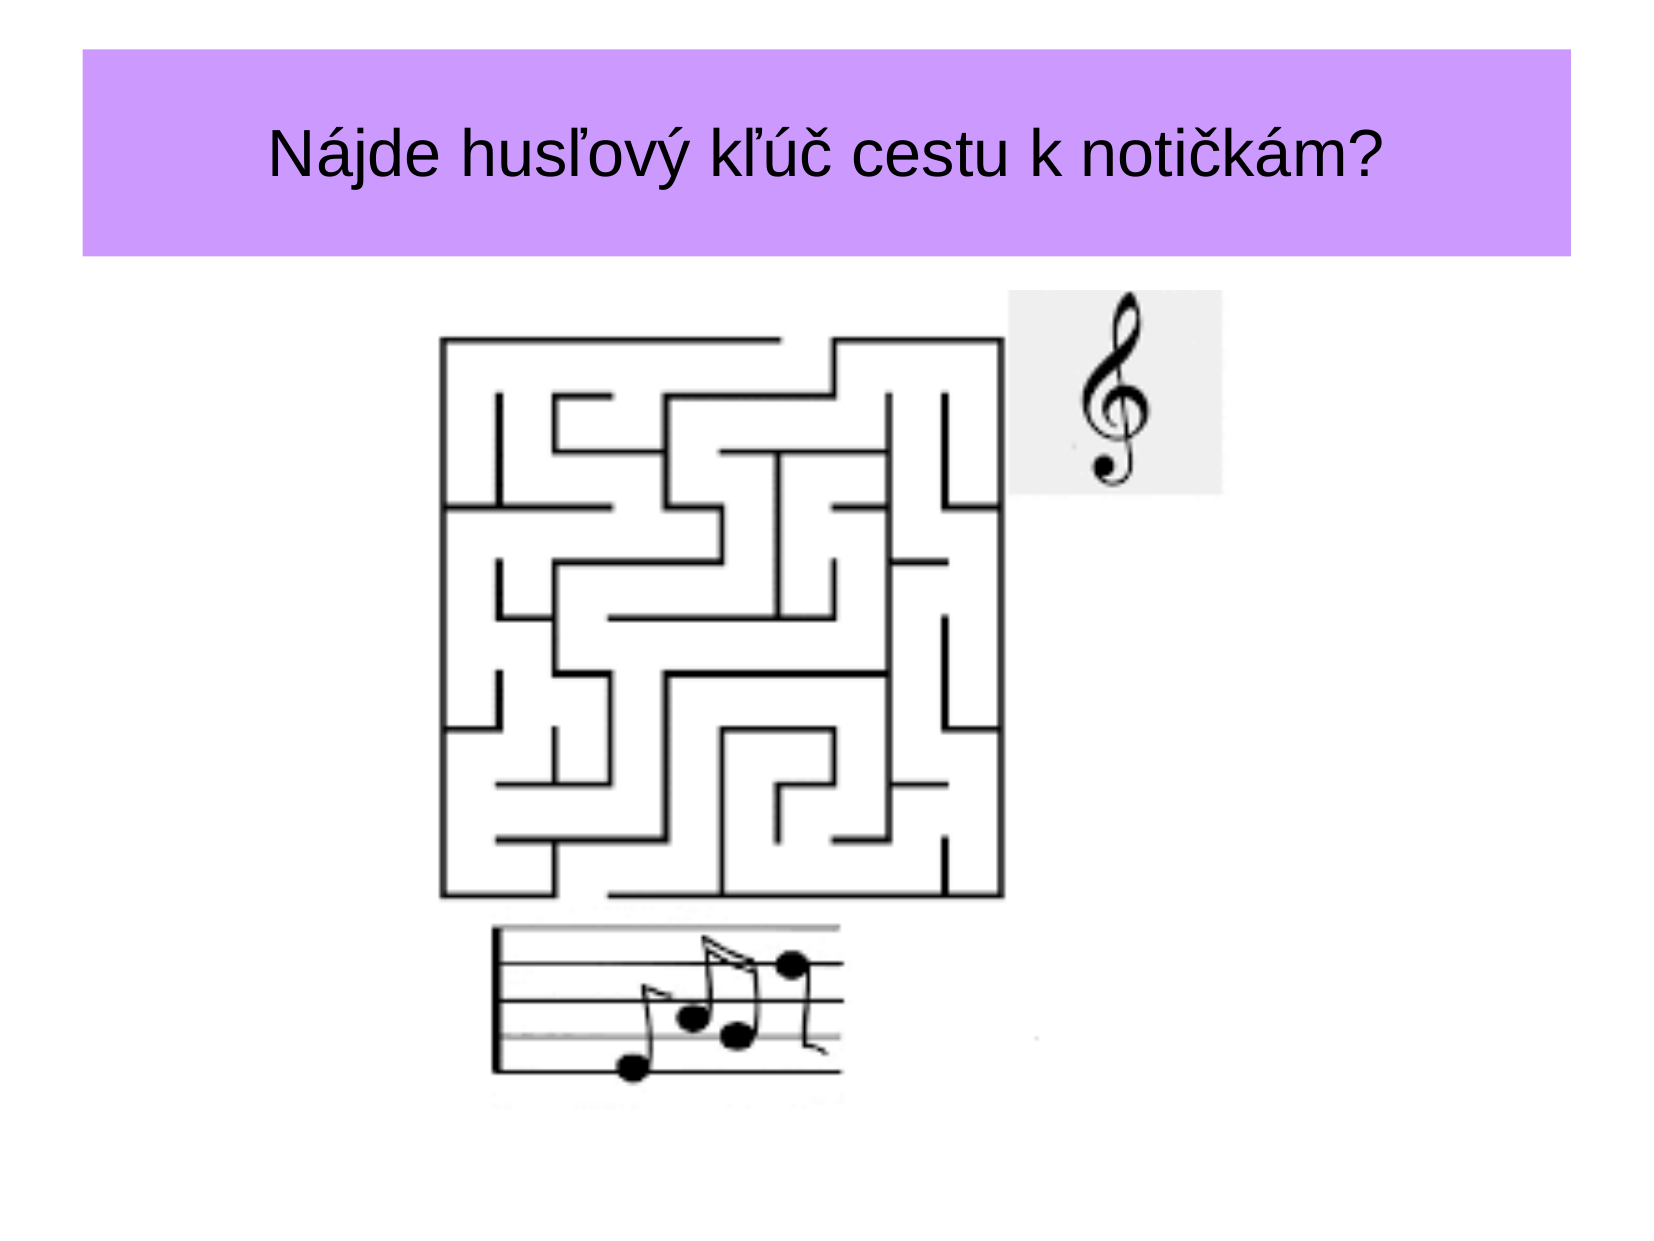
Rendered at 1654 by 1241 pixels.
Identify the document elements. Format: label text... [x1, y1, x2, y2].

title Nájde husľový kľúč cestu k notičkám? [82, 49, 1571, 257]
picture [396, 290, 1257, 1109]
